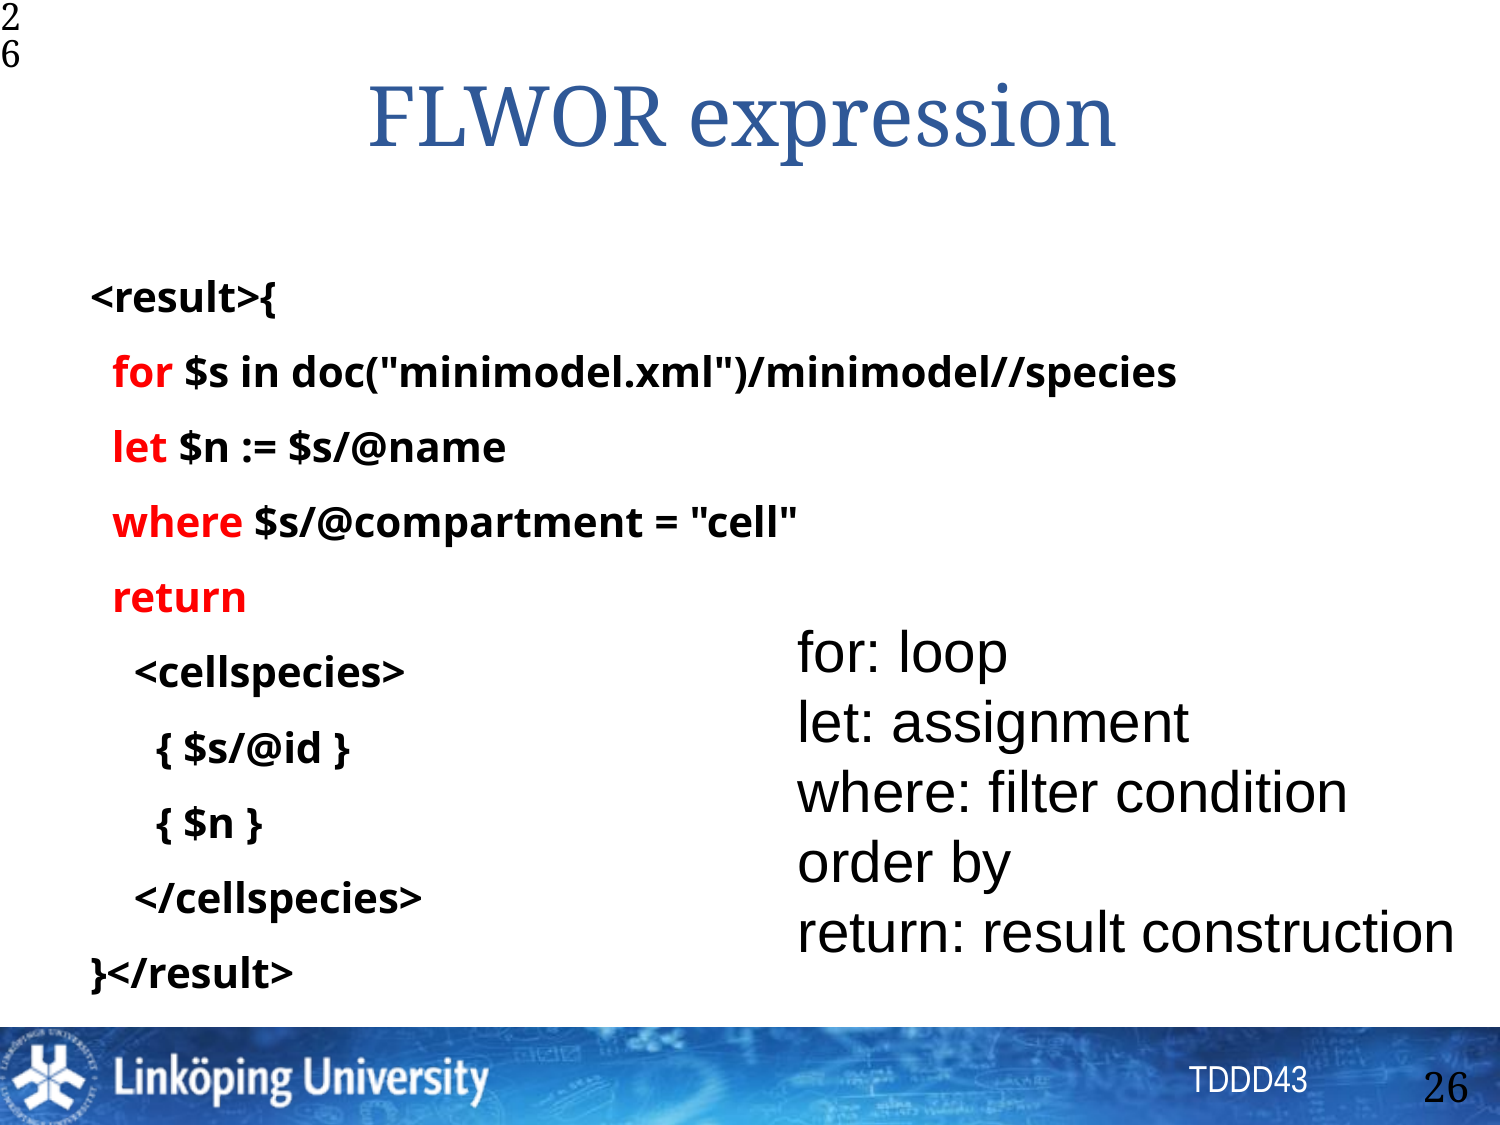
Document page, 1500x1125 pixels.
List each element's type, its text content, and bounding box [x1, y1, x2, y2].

text_box <number> [1407, 1053, 1500, 1114]
list <result>{ for $s in doc("minimodel.xml")/minimodel//species let $n := $s/@name where $s/@compartment = "cell" return <cellspecies> { $s/@id } { $n } </cellspecies> }</result> [75, 262, 1425, 1005]
title FLWOR expression [67, 30, 1418, 171]
picture [0, 1027, 1500, 1125]
text_box for: loop let: assignment where: filter condition order by return: result construction [783, 607, 1473, 972]
